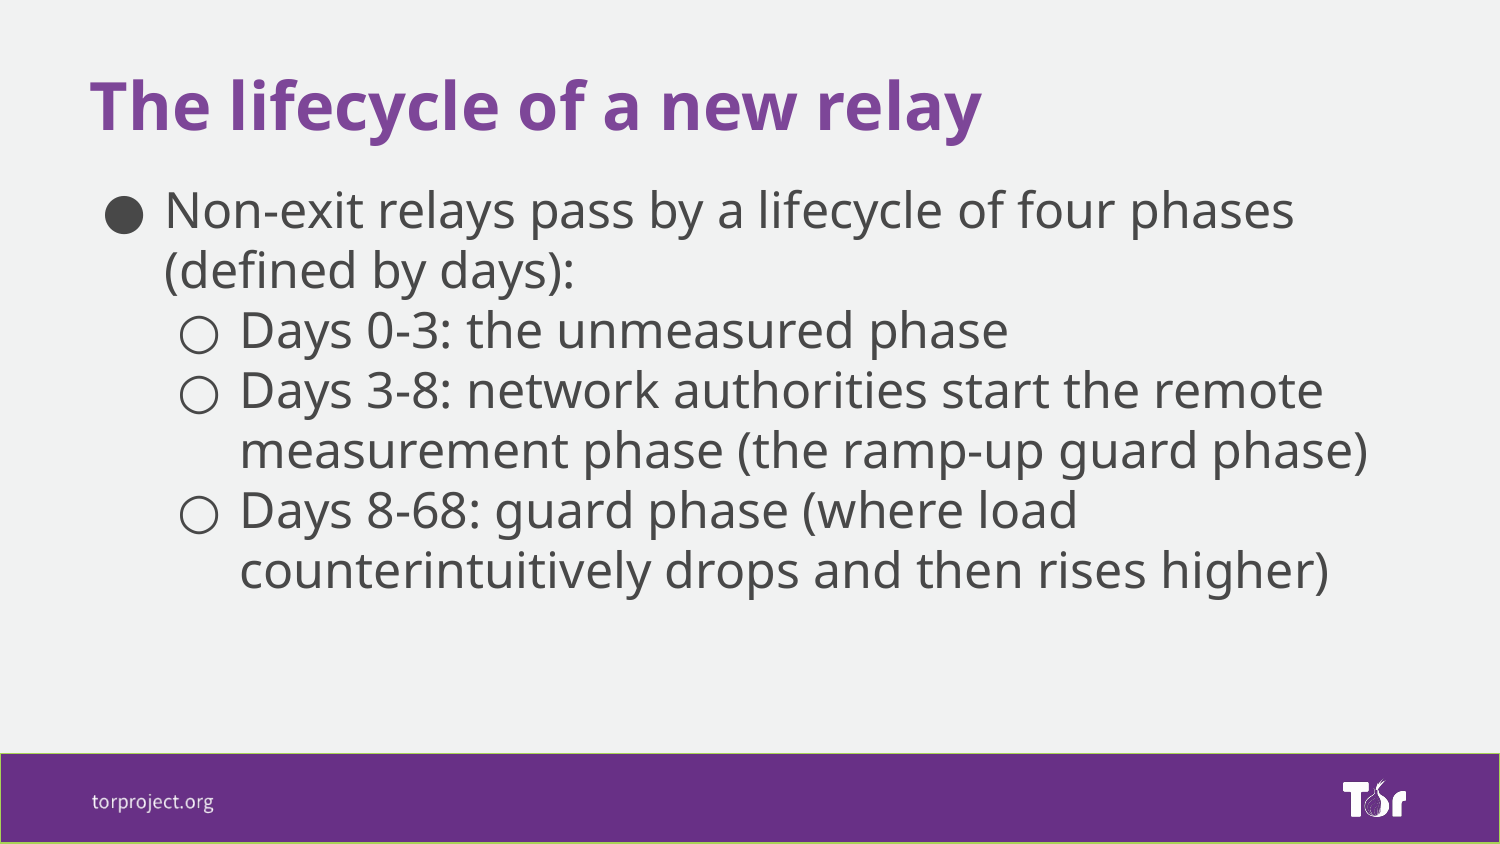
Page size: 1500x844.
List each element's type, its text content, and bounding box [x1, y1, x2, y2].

picture [1343, 778, 1406, 817]
text_box Non-exit relays pass by a lifecycle of four phases (defined by days): Days 0-3: the unmeasured phase Days 3-8: network authorities start the remote measurement phase (the ramp-up guard phase) Days 8-68: guard phase (where load counterintuitively drops and then rises higher) [75, 171, 1425, 728]
picture [75, 780, 604, 821]
text_box The lifecycle of a new relay [75, 33, 1425, 171]
